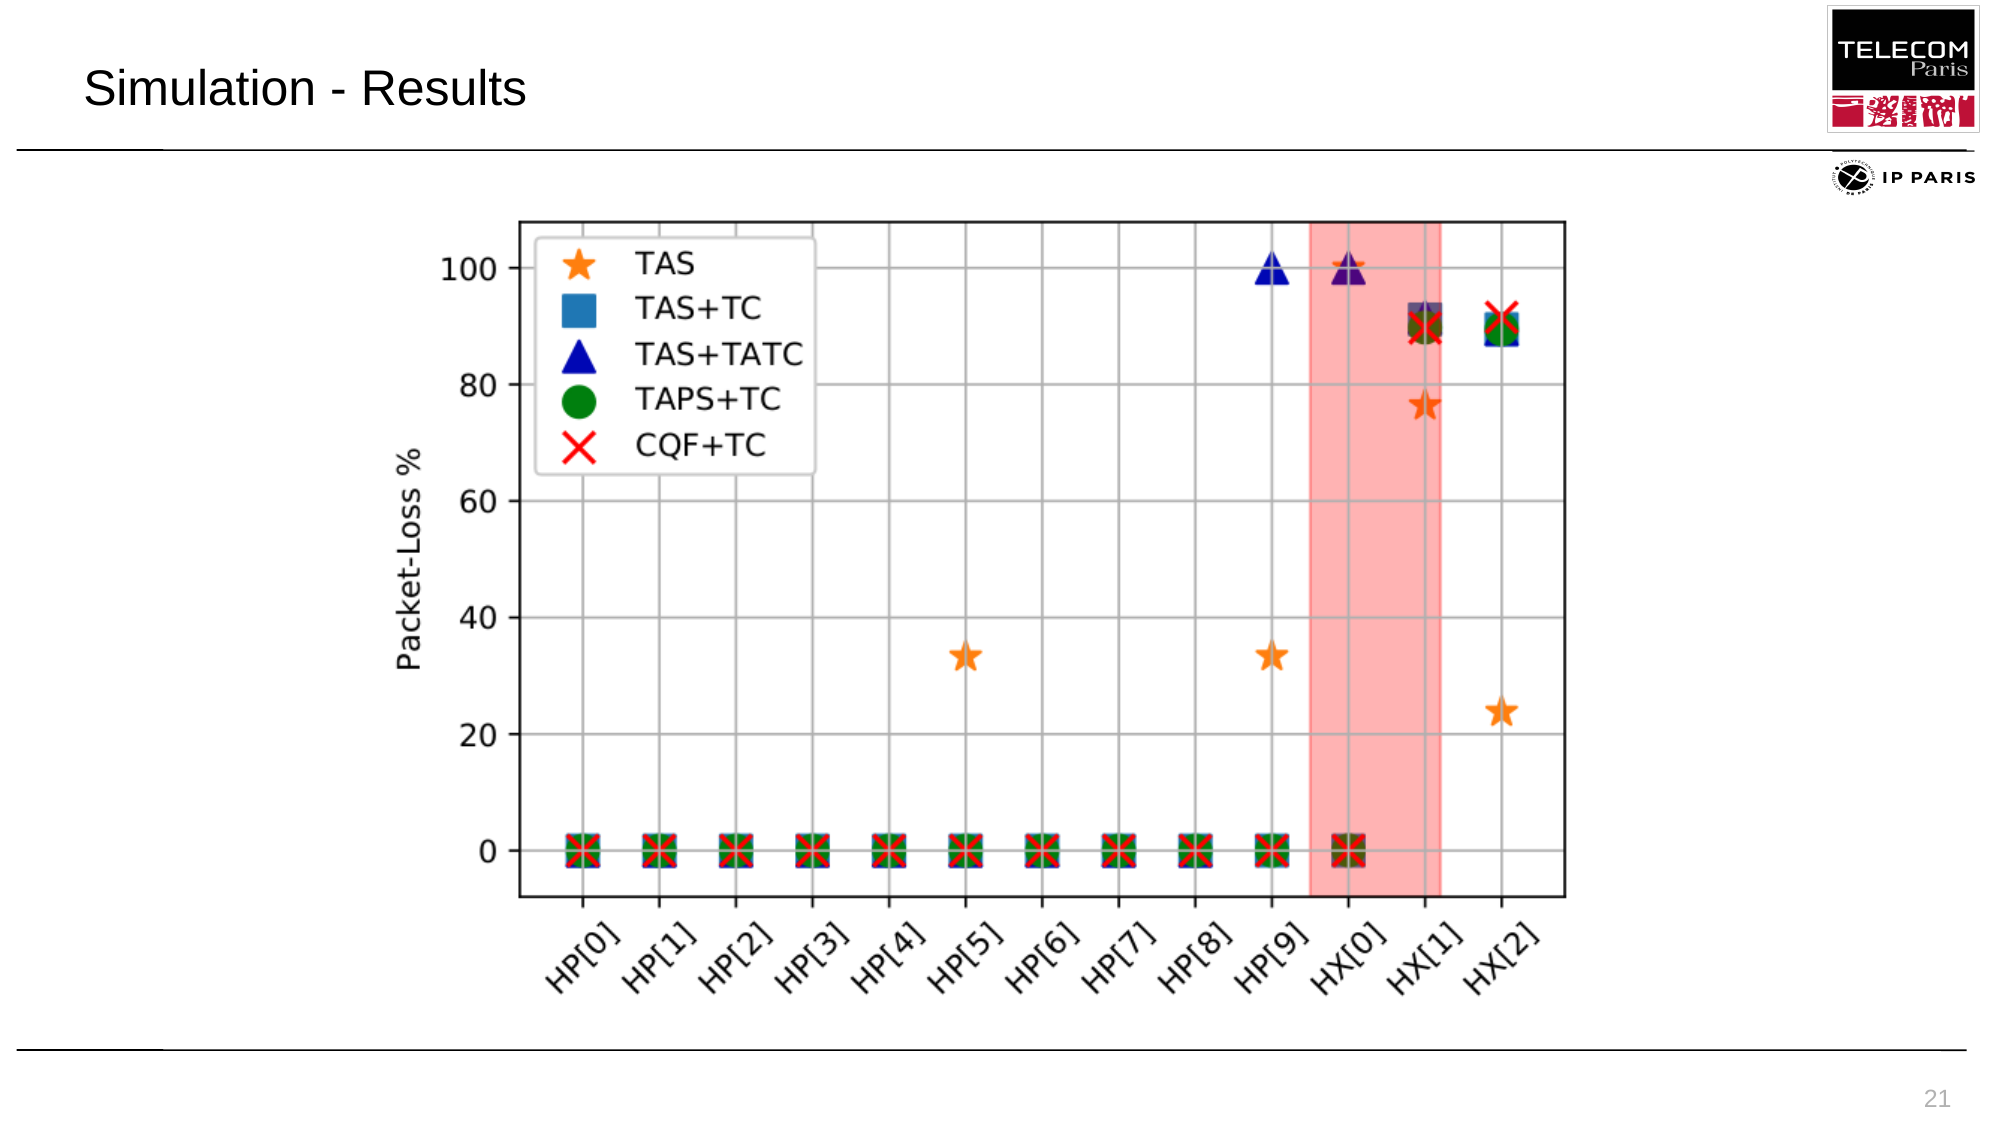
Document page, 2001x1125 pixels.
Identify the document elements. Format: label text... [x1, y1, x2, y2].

title Simulation - Results [83, 13, 1933, 153]
picture [1810, 0, 2000, 207]
picture [375, 203, 1586, 1019]
slide_number <number> [1485, 1067, 1967, 1125]
